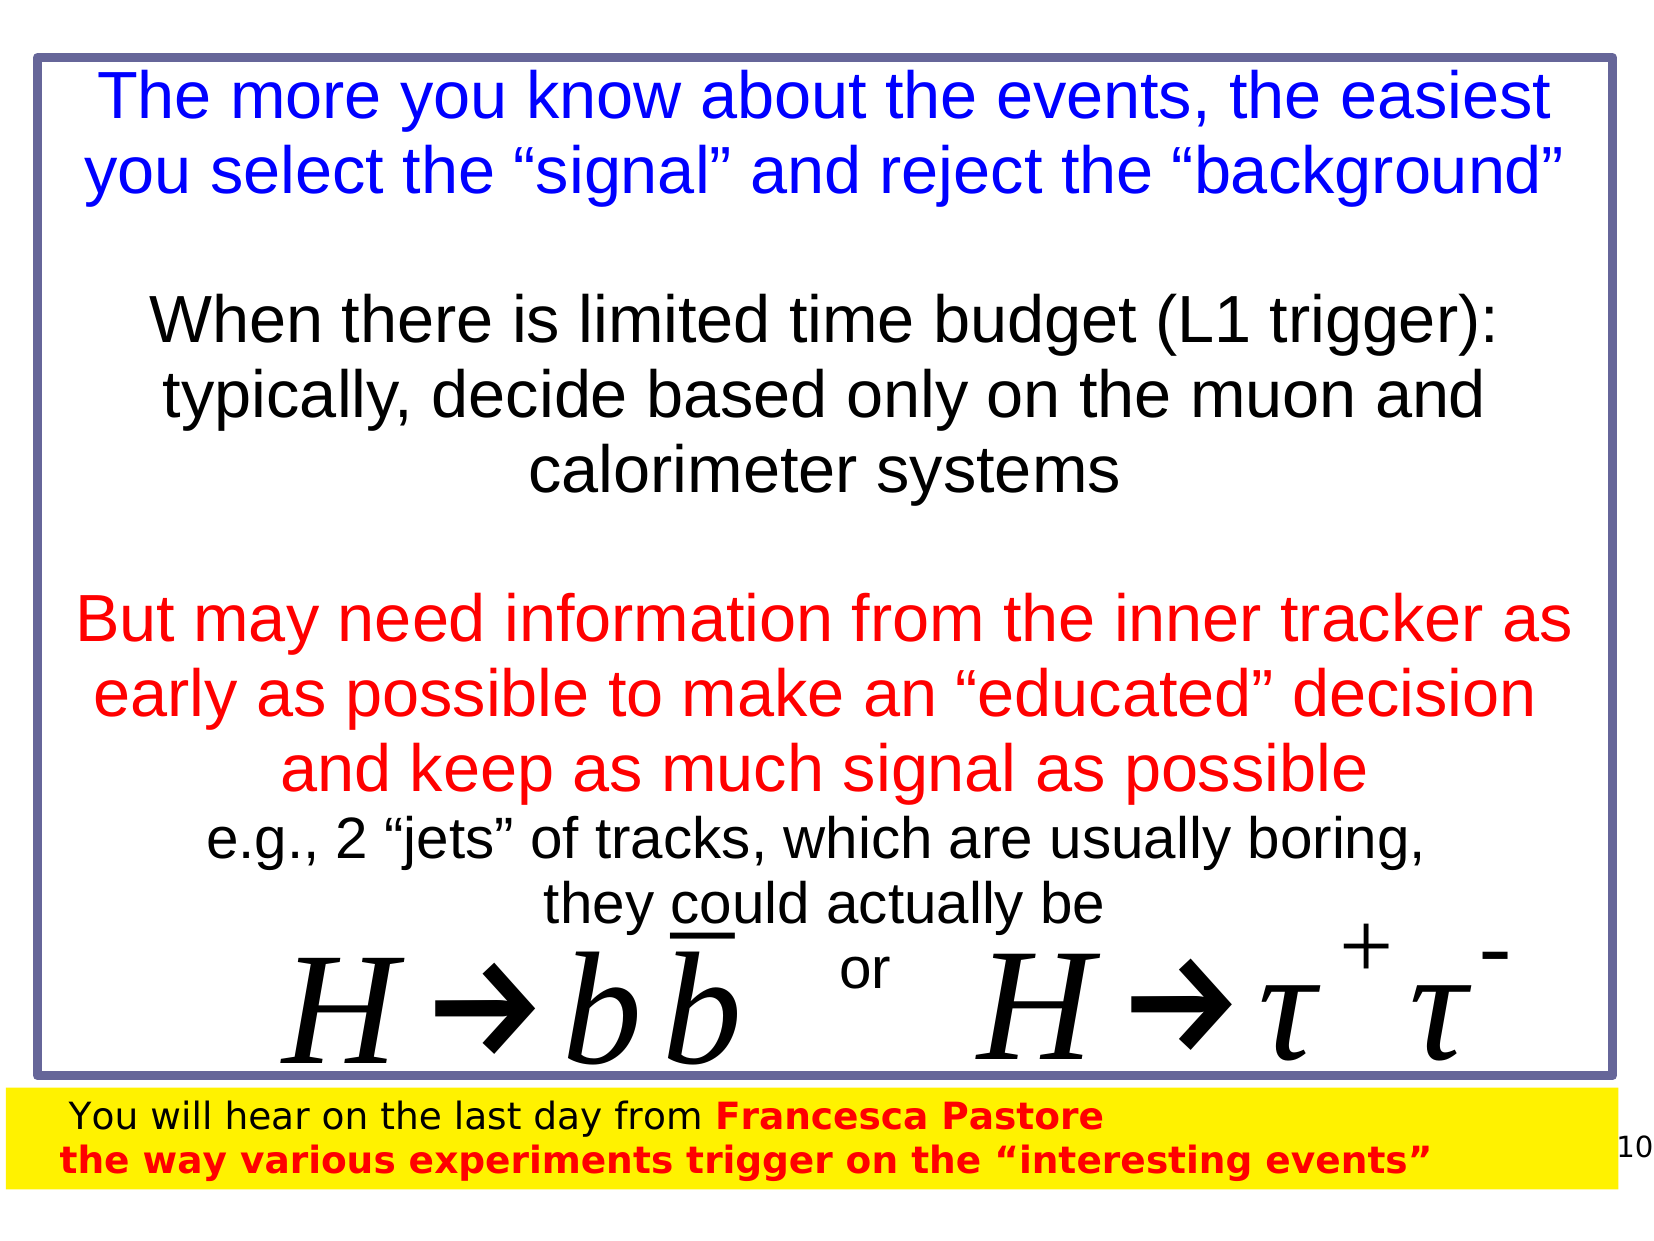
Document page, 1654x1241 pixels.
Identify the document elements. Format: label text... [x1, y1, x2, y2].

title The more you know about the events, the easiest you select the “signal” and reject the “background” When there is limited time budget (L1 trigger): typically, decide based only on the muon and calorimeter systems But may need information from the inner tracker as early as possible to make an “educated” decision and keep as much signal as possible e.g., 2 “jets” of tracks, which are usually boring, they could actually be or [37, 57, 1613, 1076]
chart [927, 888, 1556, 1087]
chart [232, 922, 788, 1087]
text_box You will hear on the last day from Francesca Pastore the way various experiments trigger on the “interesting events” [5, 1087, 1619, 1190]
